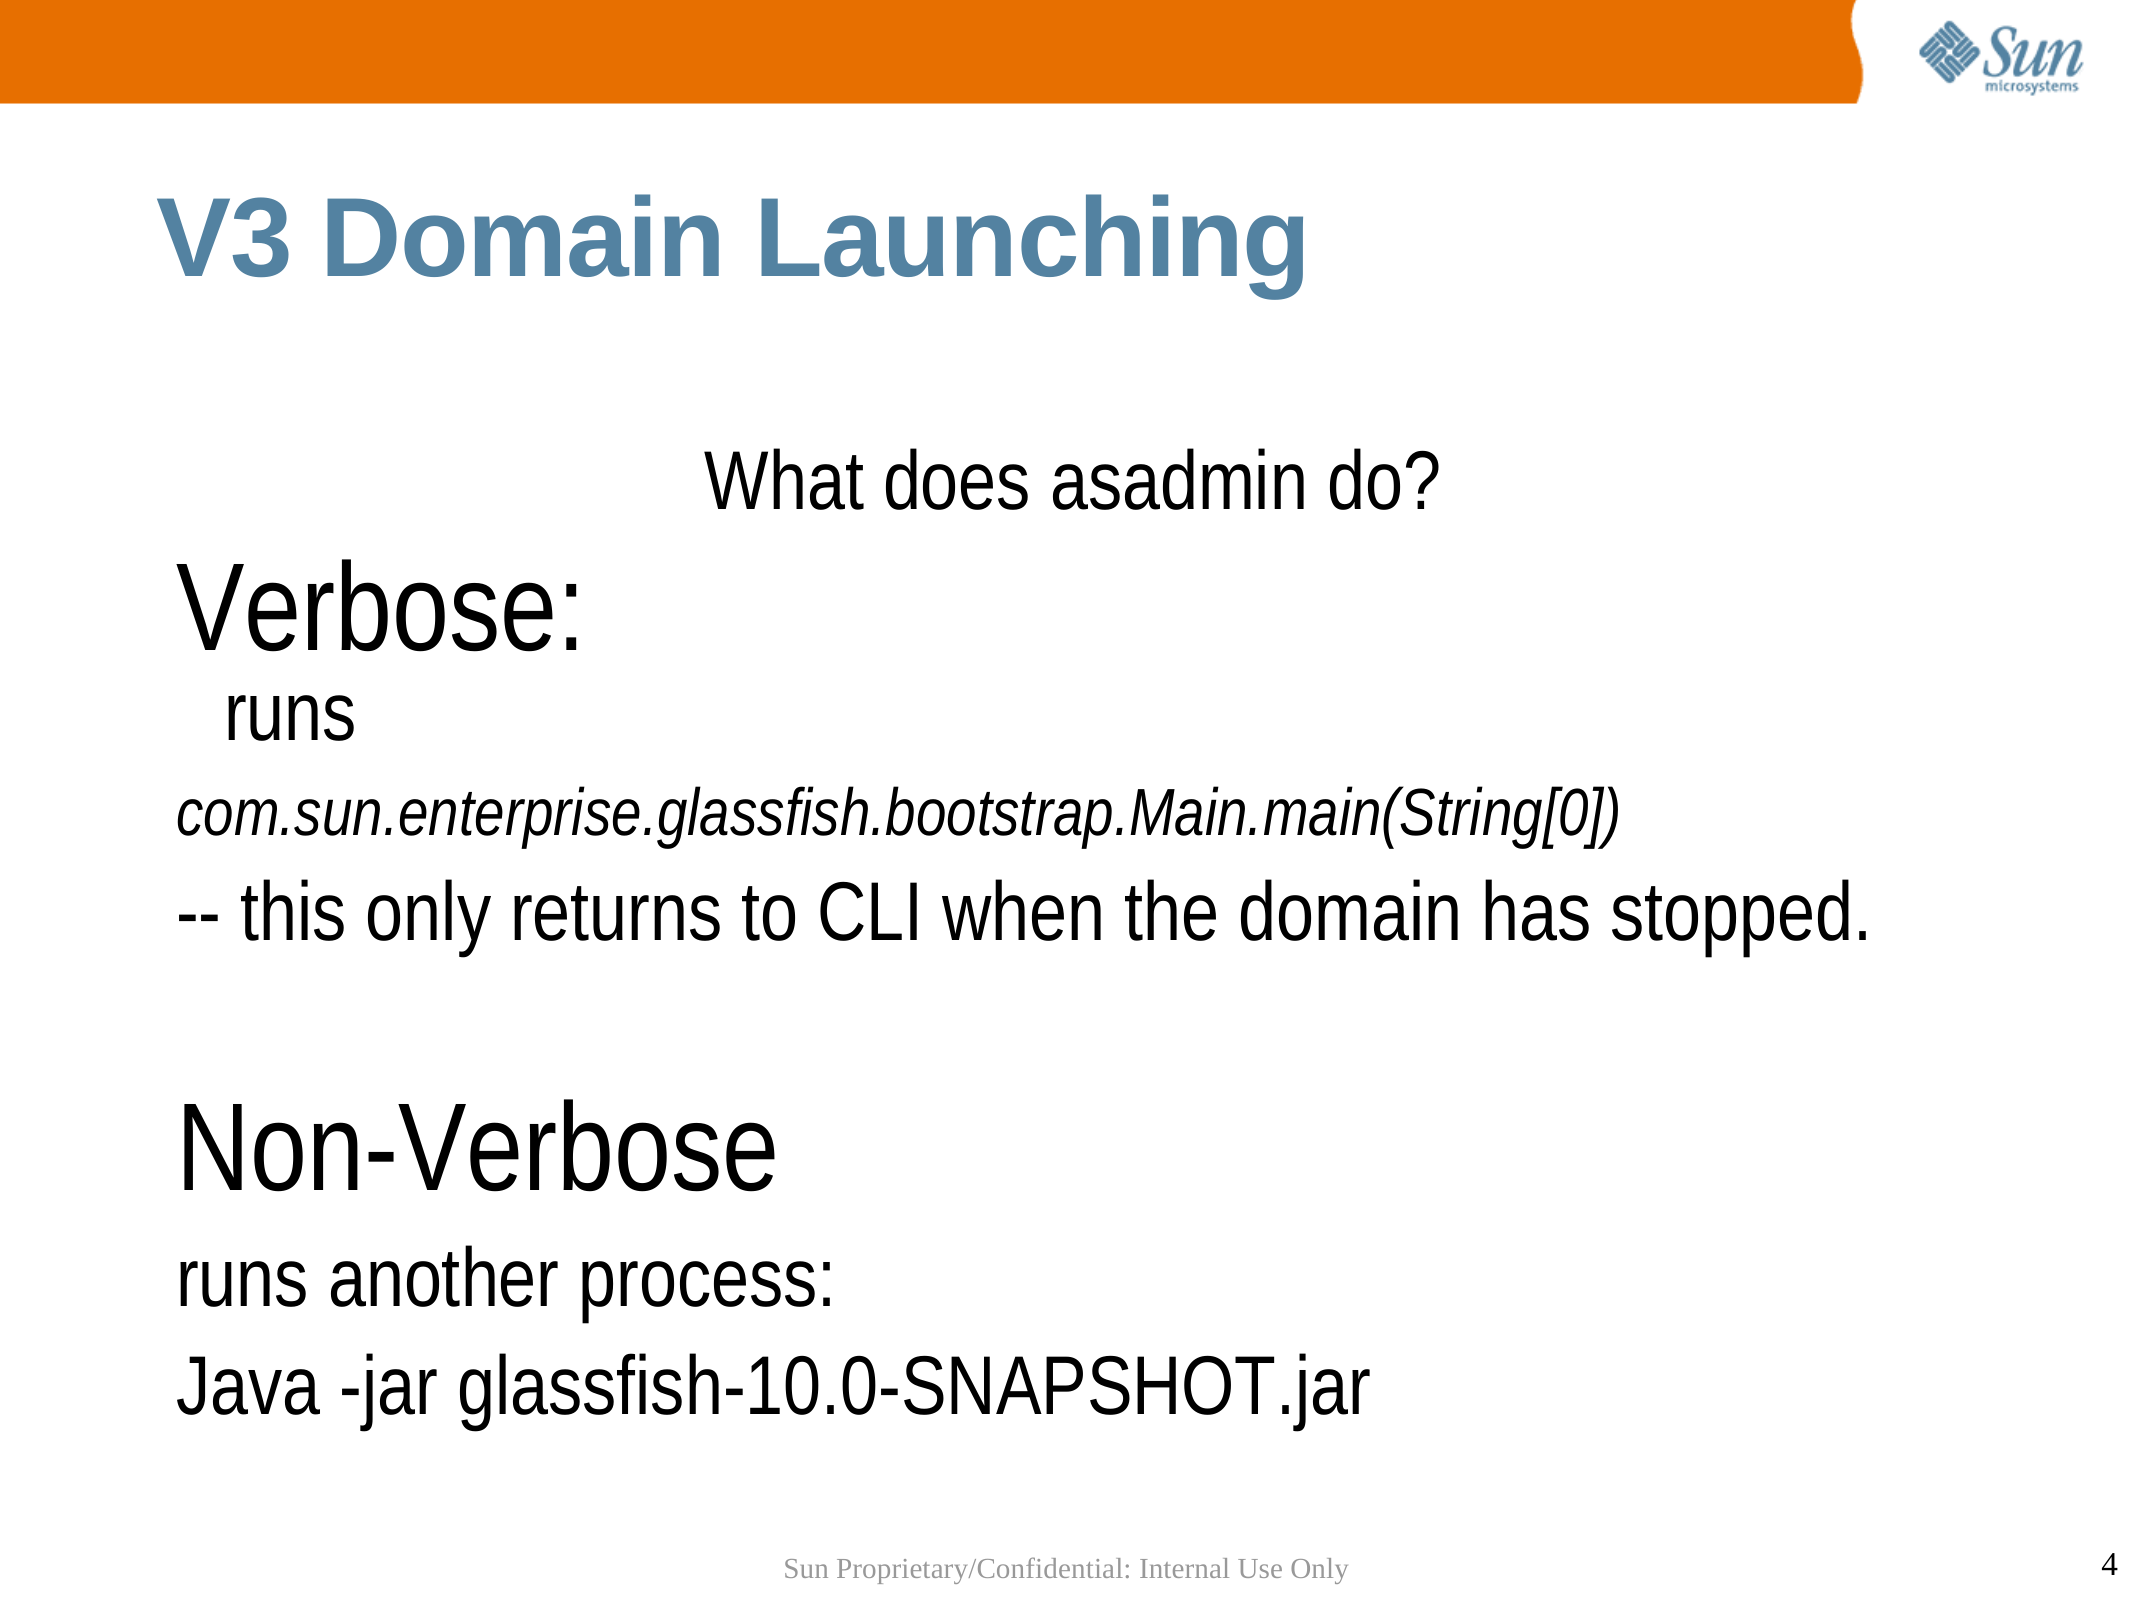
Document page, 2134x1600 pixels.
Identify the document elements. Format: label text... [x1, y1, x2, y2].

title V3 Domain Launching [156, 185, 1979, 421]
picture [0, 0, 2134, 107]
list What does asadmin do? Verbose: runs com.sun.enterprise.glassfish.bootstrap.Main.main(String[0]) -- this only returns to CLI when the domain has stopped. Non-Verbose runs another process: Java -jar glassfish-10.0-SNAPSHOT.jar [156, 444, 1979, 1540]
